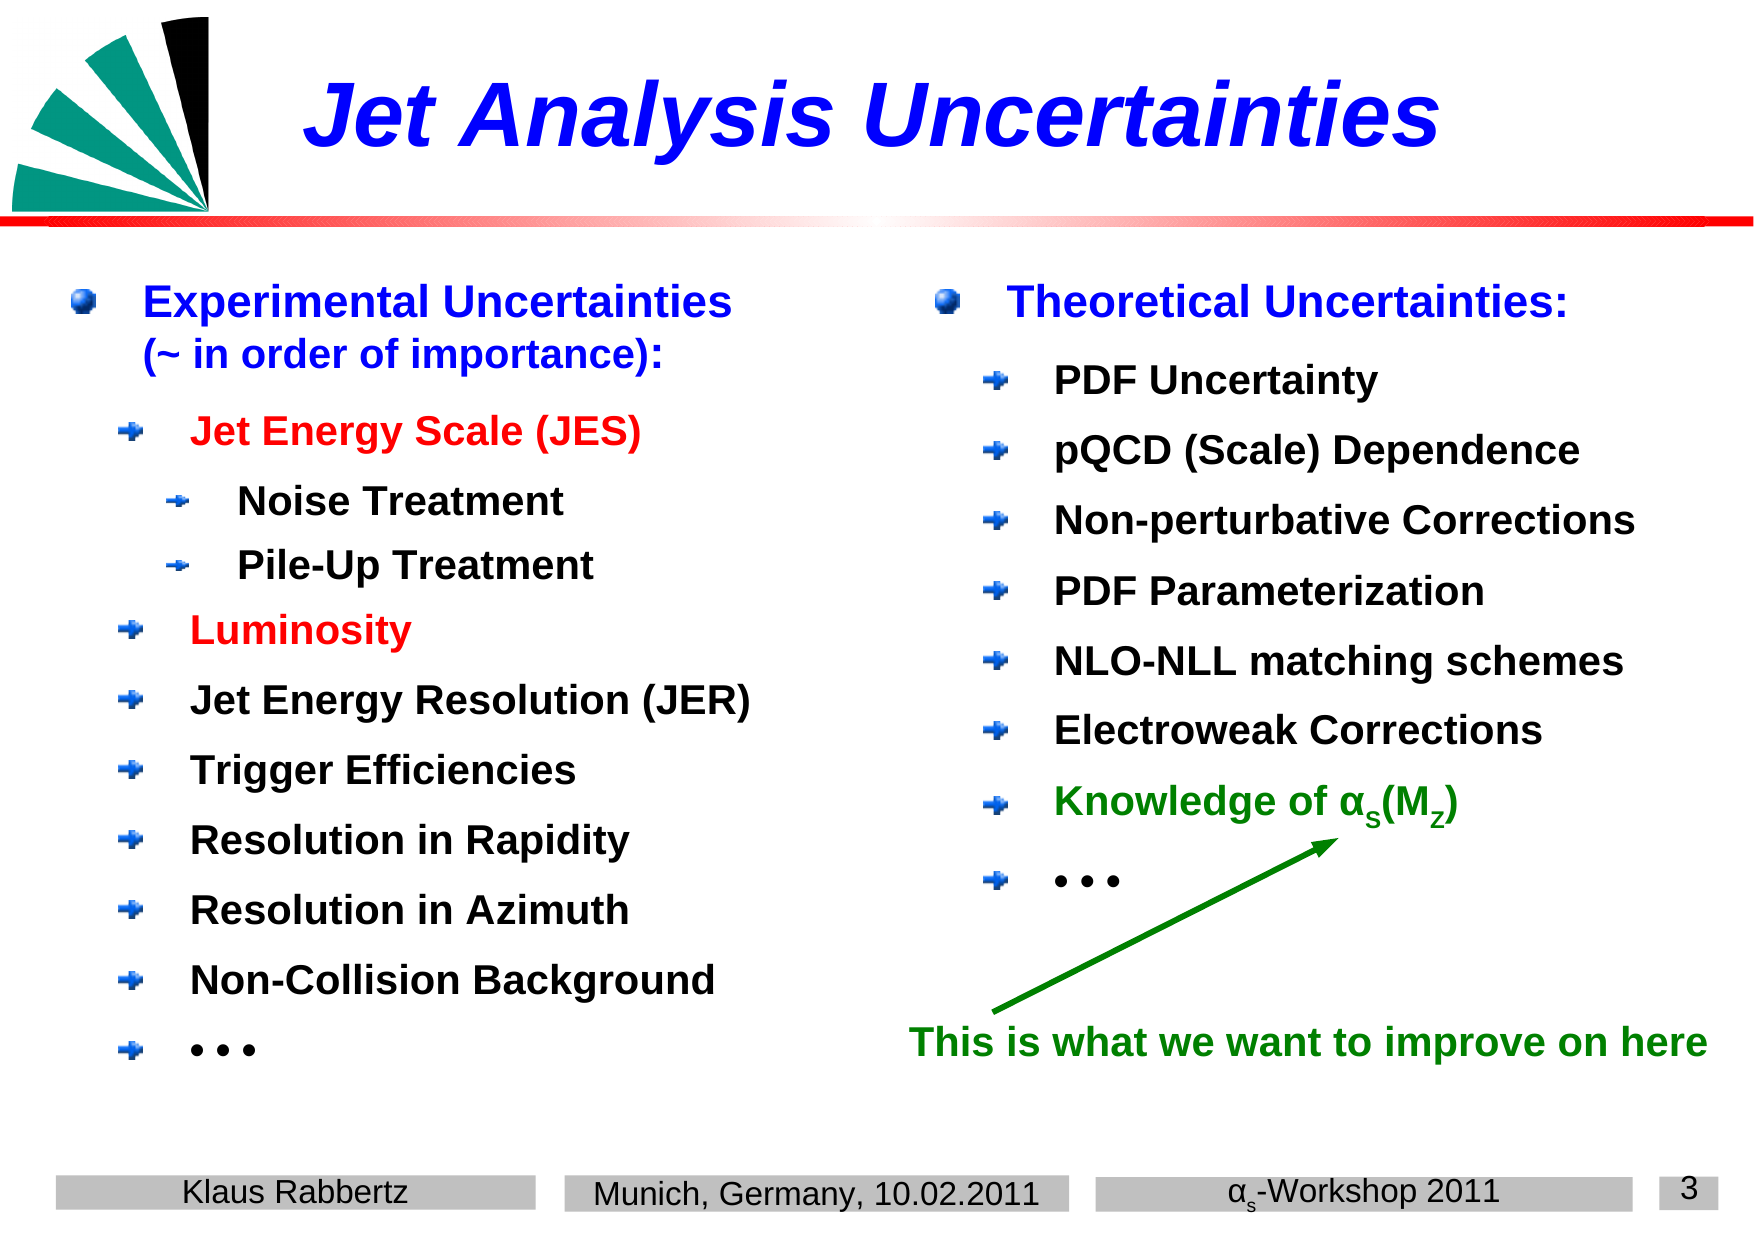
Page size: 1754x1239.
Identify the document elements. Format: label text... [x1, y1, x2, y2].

list Theoretical Uncertainties: PDF Uncertainty pQCD (Scale) Dependence Non-perturbative Corrections PDF Parameterization NLO-NLL matching schemes Electroweak Corrections Knowledge of αS(MZ) • • • [924, 276, 1645, 905]
title Jet Analysis Uncertainties [220, 16, 1525, 213]
text_box This is what we want to improve on here [897, 1013, 1724, 1072]
list Experimental Uncertainties (~ in order of importance): Jet Energy Scale (JES) Noise Treatment Pile-Up Treatment Luminosity Jet Energy Resolution (JER) Trigger Efficiencies Resolution in Rapidity Resolution in Azimuth Non-Collision Background • • • [59, 275, 781, 1074]
picture [12, 17, 209, 214]
